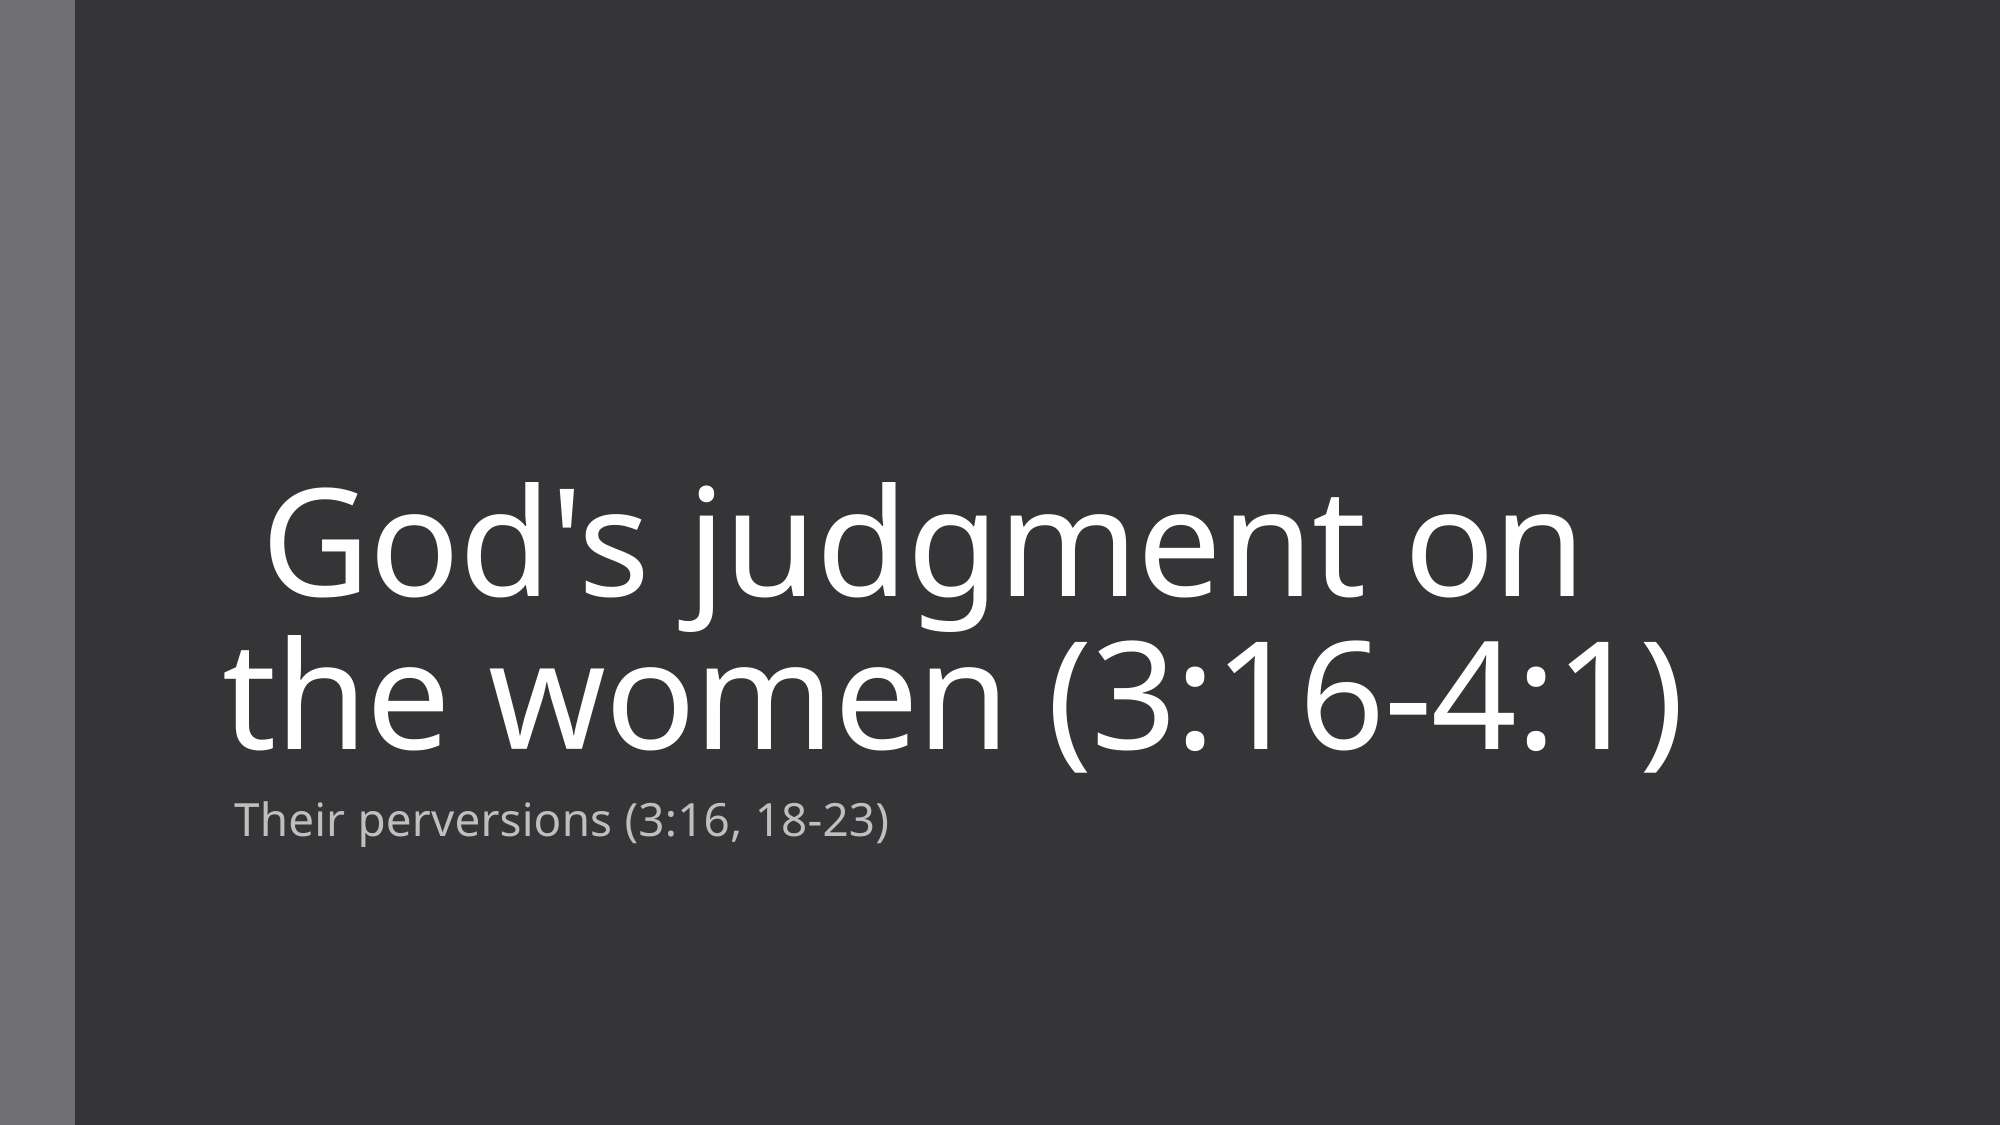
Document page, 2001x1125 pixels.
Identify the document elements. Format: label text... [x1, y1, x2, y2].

subtitle Their perversions (3:16, 18-23) [206, 787, 1752, 1066]
title God's judgment on the women (3:16-4:1) [206, 124, 1752, 787]
